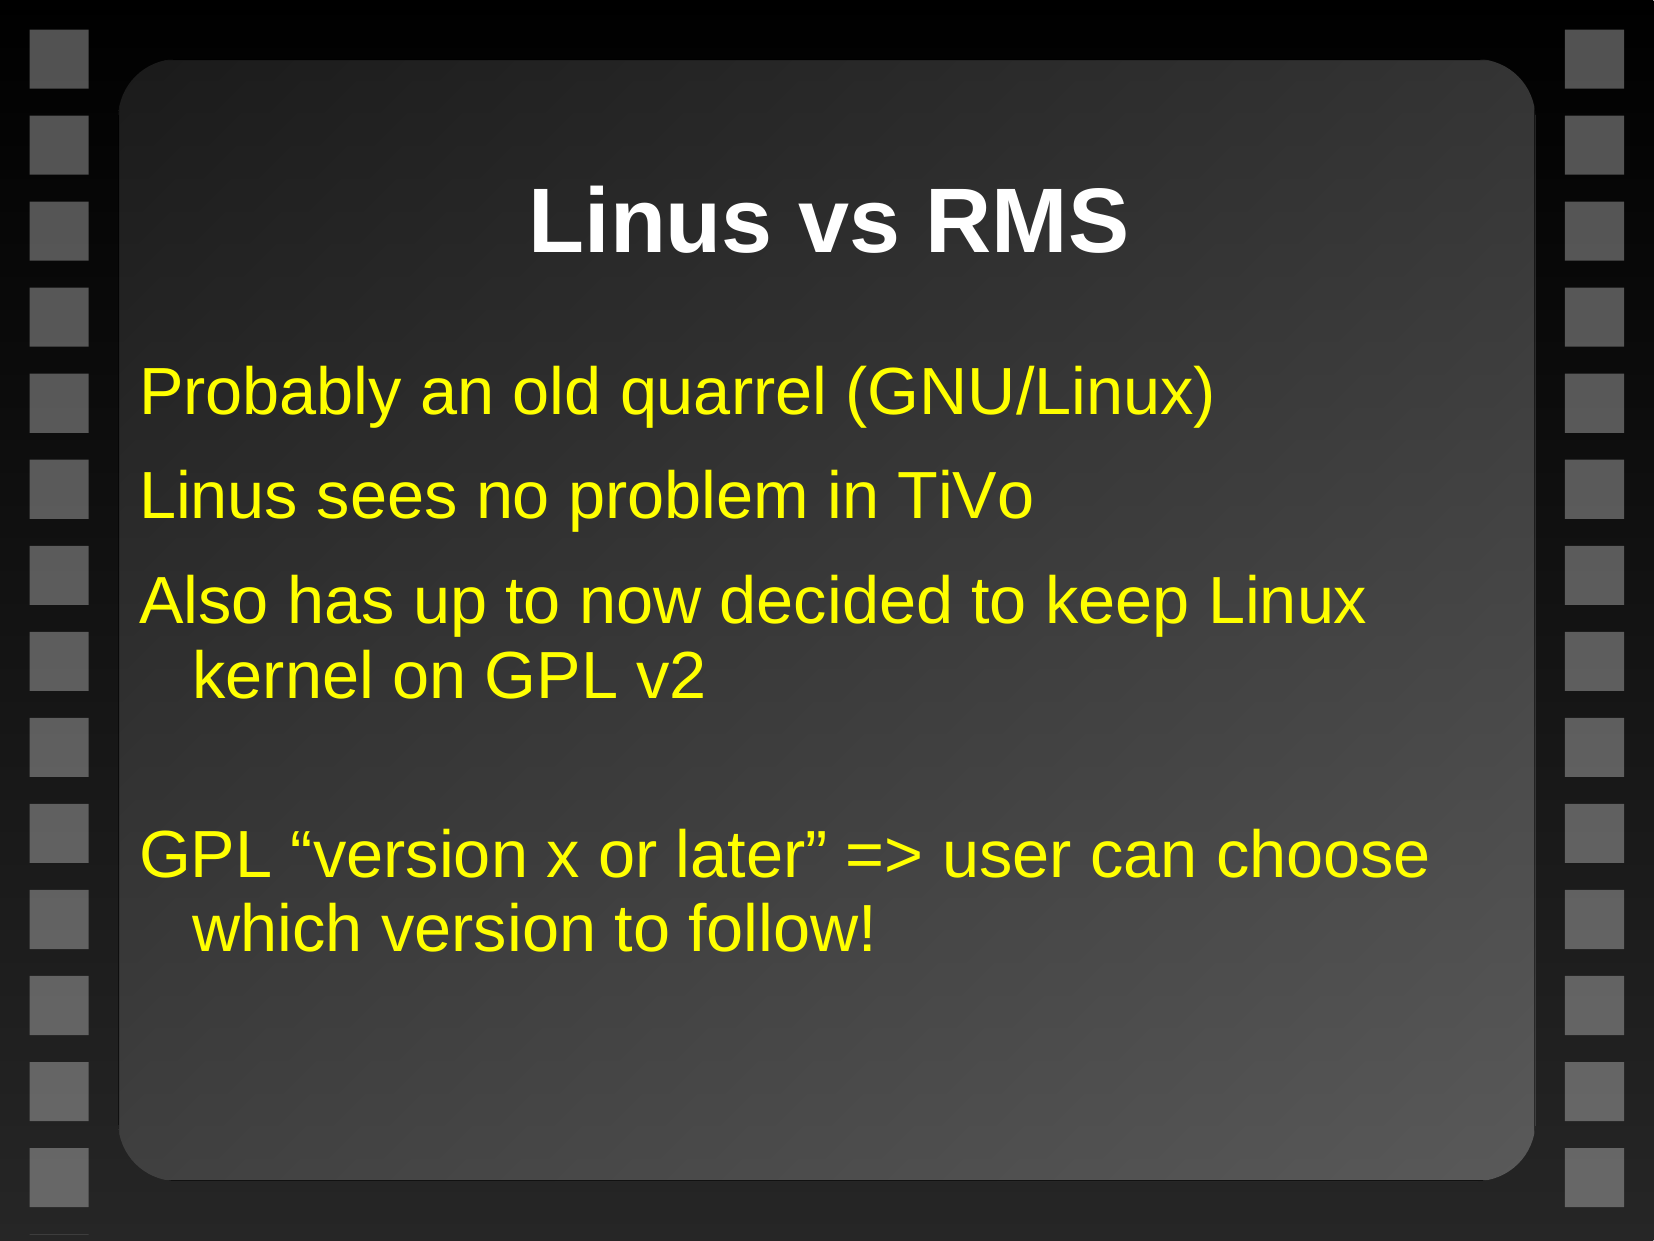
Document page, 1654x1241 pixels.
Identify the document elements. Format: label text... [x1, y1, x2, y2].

list Probably an old quarrel (GNU/Linux) Linus sees no problem in TiVo Also has up to now decided to keep Linux kernel on GPL v2 GPL “version x or later” => user can choose which version to follow! [121, 354, 1534, 1127]
title Linus vs RMS [123, 117, 1536, 325]
